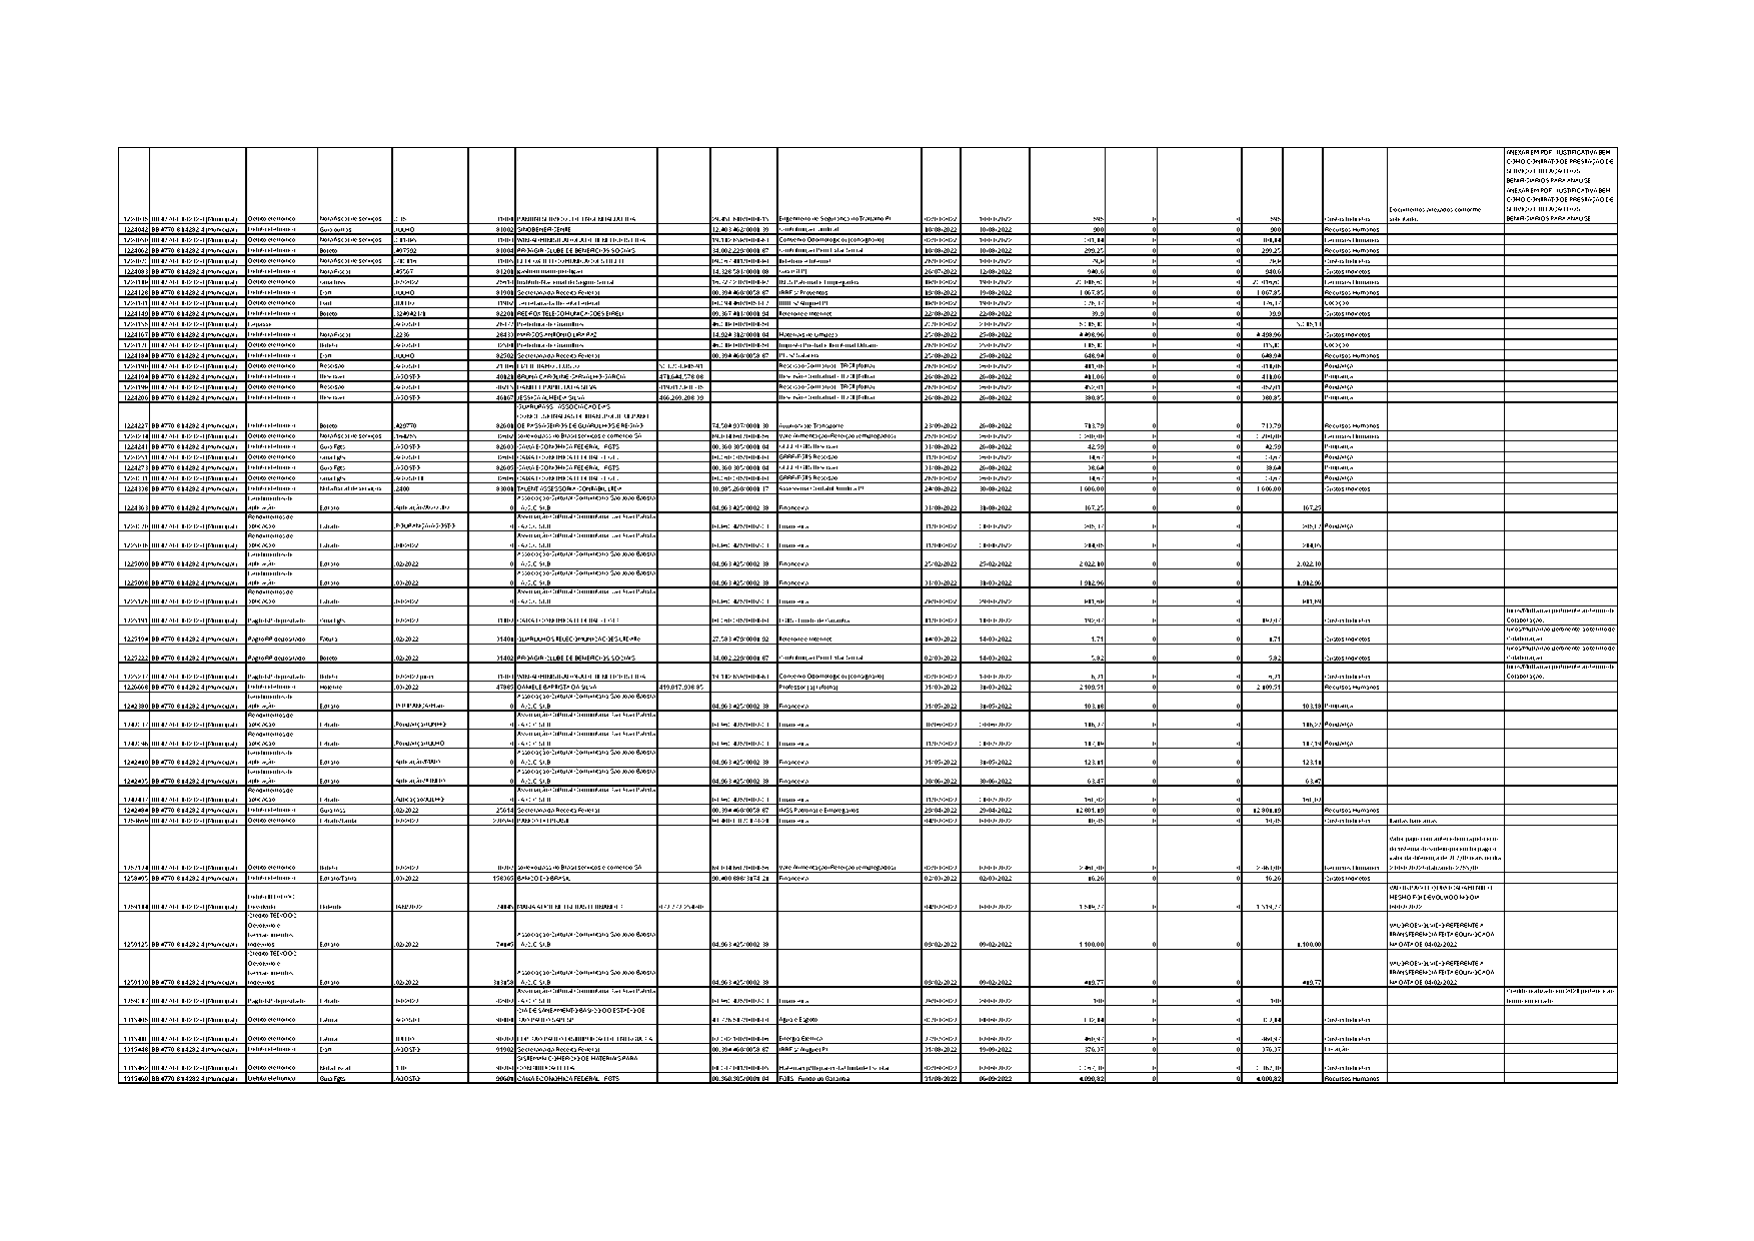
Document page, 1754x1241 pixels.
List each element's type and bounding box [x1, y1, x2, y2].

picture [118, 147, 1618, 1084]
